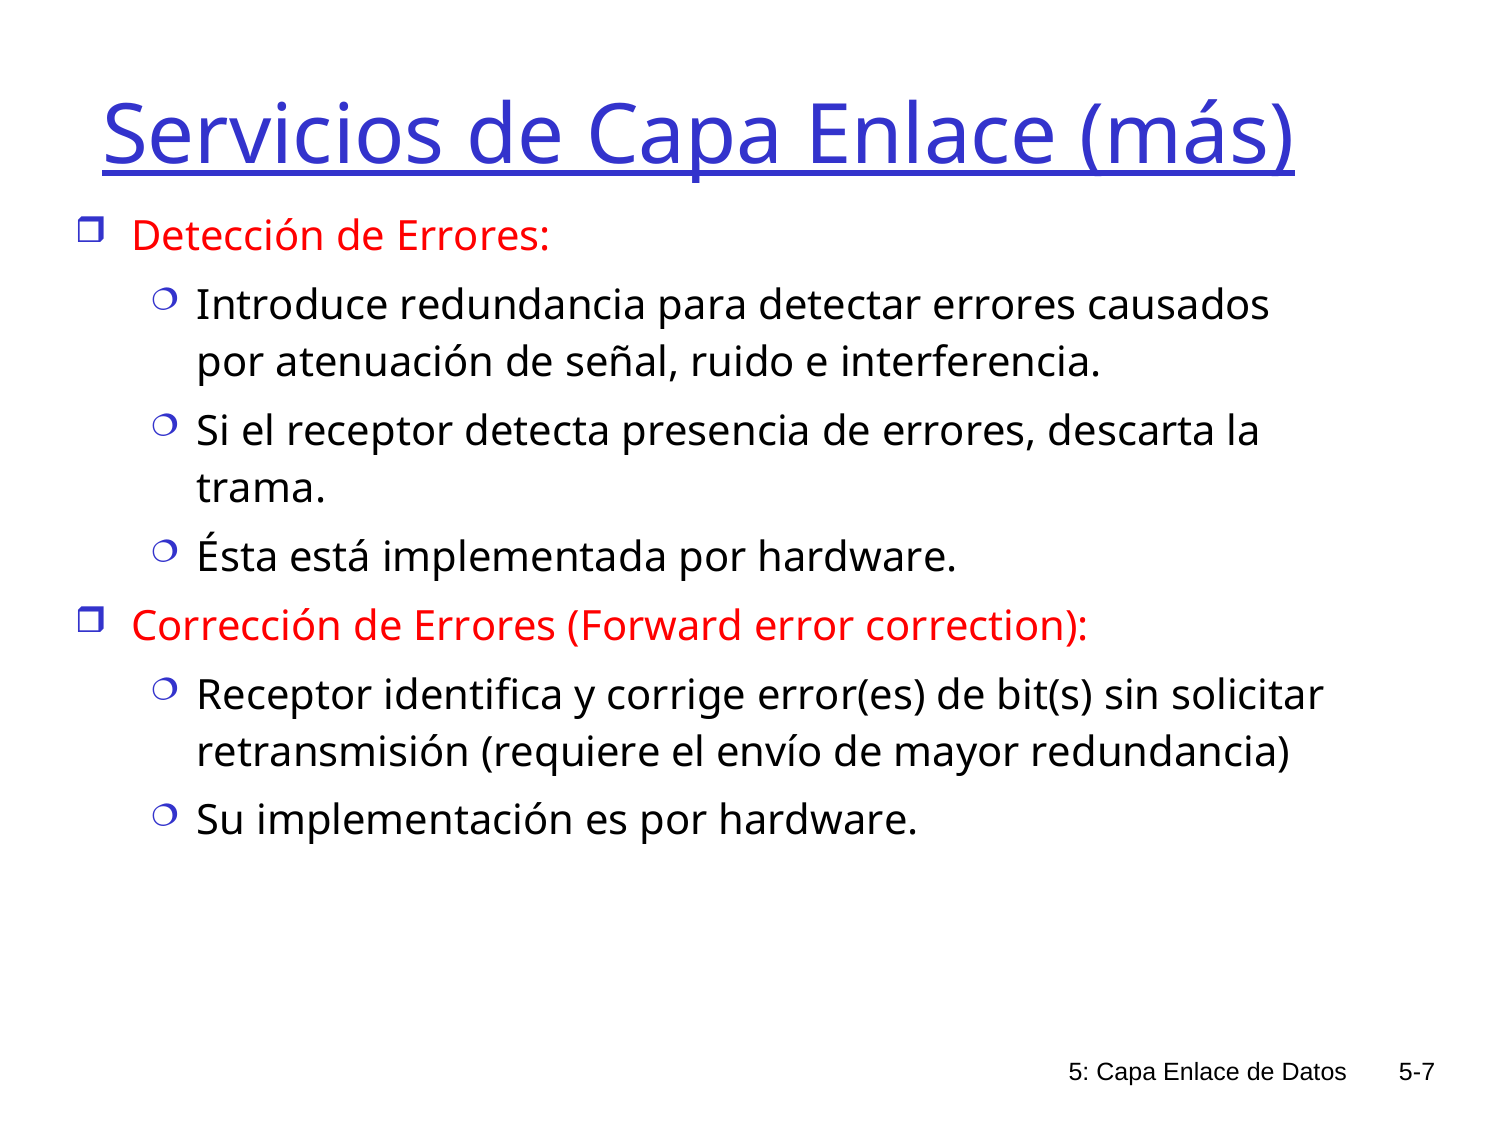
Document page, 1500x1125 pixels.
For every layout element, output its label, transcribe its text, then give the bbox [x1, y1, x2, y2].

title Servicios de Capa Enlace (más) [87, 15, 1363, 247]
list Detección de Errores: Introduce redundancia para detectar errores causados por atenuación de señal, ruido e interferencia. Si el receptor detecta presencia de errores, descarta la trama. Ésta está implementada por hardware. Corrección de Errores (Forward error correction): Receptor identifica y corrige error(es) de bit(s) sin solicitar retransmisión (requiere el envío de mayor redundancia) Su implementación es por hardware. [75, 205, 1351, 969]
